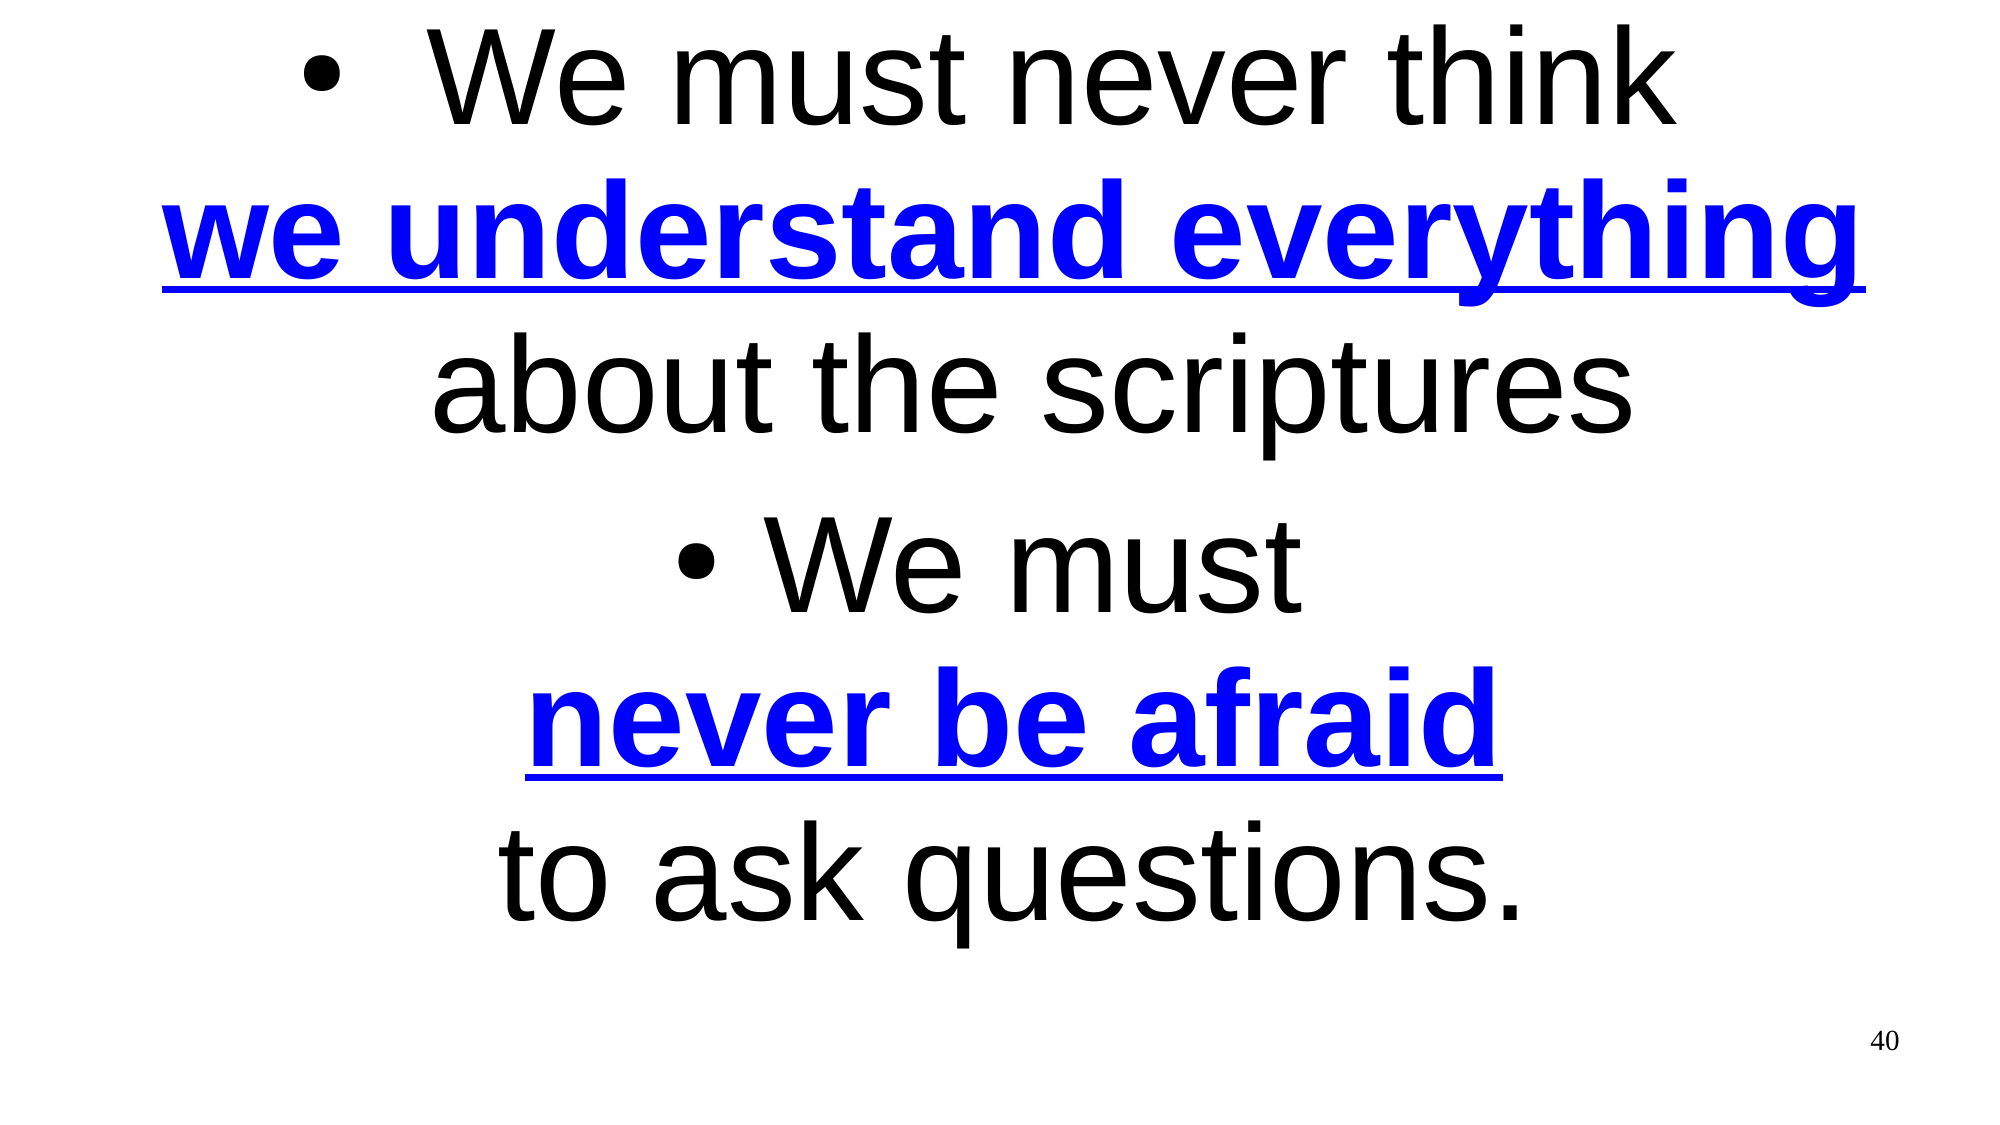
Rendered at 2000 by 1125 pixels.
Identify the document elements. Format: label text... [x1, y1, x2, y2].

list We must never think we understand everything about the scriptures We must never be afraid to ask questions. [0, 0, 1996, 1123]
